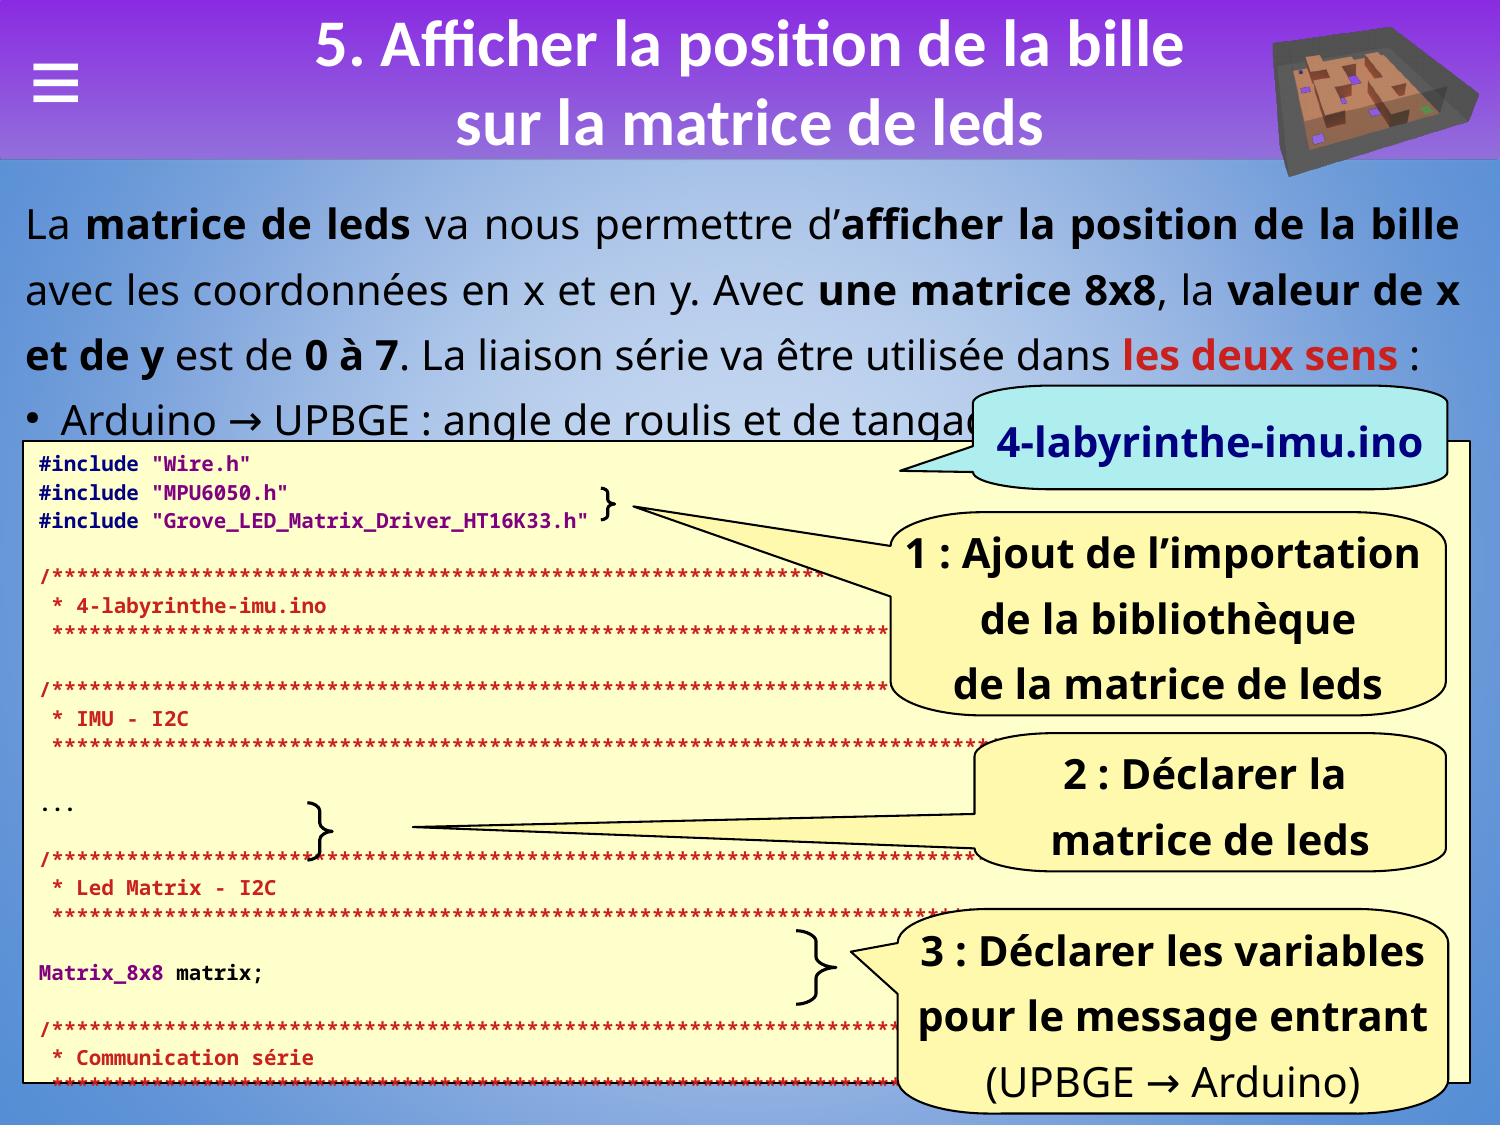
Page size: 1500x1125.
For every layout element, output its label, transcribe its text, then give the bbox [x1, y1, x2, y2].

text_box 2 : Déclarer la matrice de leds [412, 733, 1446, 872]
text_box La matrice de leds va nous permettre d’afficher la position de la bille avec les coordonnées en x et en y. Avec une matrice 8x8, la valeur de x et de y est de 0 à 7. La liaison série va être utilisée dans les deux sens : Arduino → UPBGE : angle de roulis et de tangage (ça c’est déjà fait !), UPBGE → Arduino : position en x et en y. [10, 178, 1476, 434]
text_box #include "Wire.h" #include "MPU6050.h" #include "Grove_LED_Matrix_Driver_HT16K33.h" /****************************************************************************** * 4-labyrinthe-imu.ino ******************************************************************************/ /****************************************************************************** * IMU - I2C ******************************************************************************/ ... /****************************************************************************** * Led Matrix - I2C ******************************************************************************/ Matrix_8x8 matrix; /****************************************************************************** * Communication série ******************************************************************************/ String serial_msg = ""; // Message bool serial_msg_complet = false; // Flag de message complet /****************************************************************************** * Initialisation ******************************************************************************/ [23, 440, 1471, 1084]
text_box 4-labyrinthe-imu.ino [900, 385, 1448, 490]
text_box 3 : Déclarer les variables pour le message entrant (UPBGE → Arduino) [850, 908, 1449, 1114]
text_box 1 : Ajout de l’importation de la bibliothèque de la matrice de leds [633, 506, 1446, 716]
text_box ≡ [14, 23, 101, 141]
picture [0, 27, 1500, 1125]
text_box 5. Afficher la position de la bille sur la matrice de leds [0, 0, 1500, 159]
